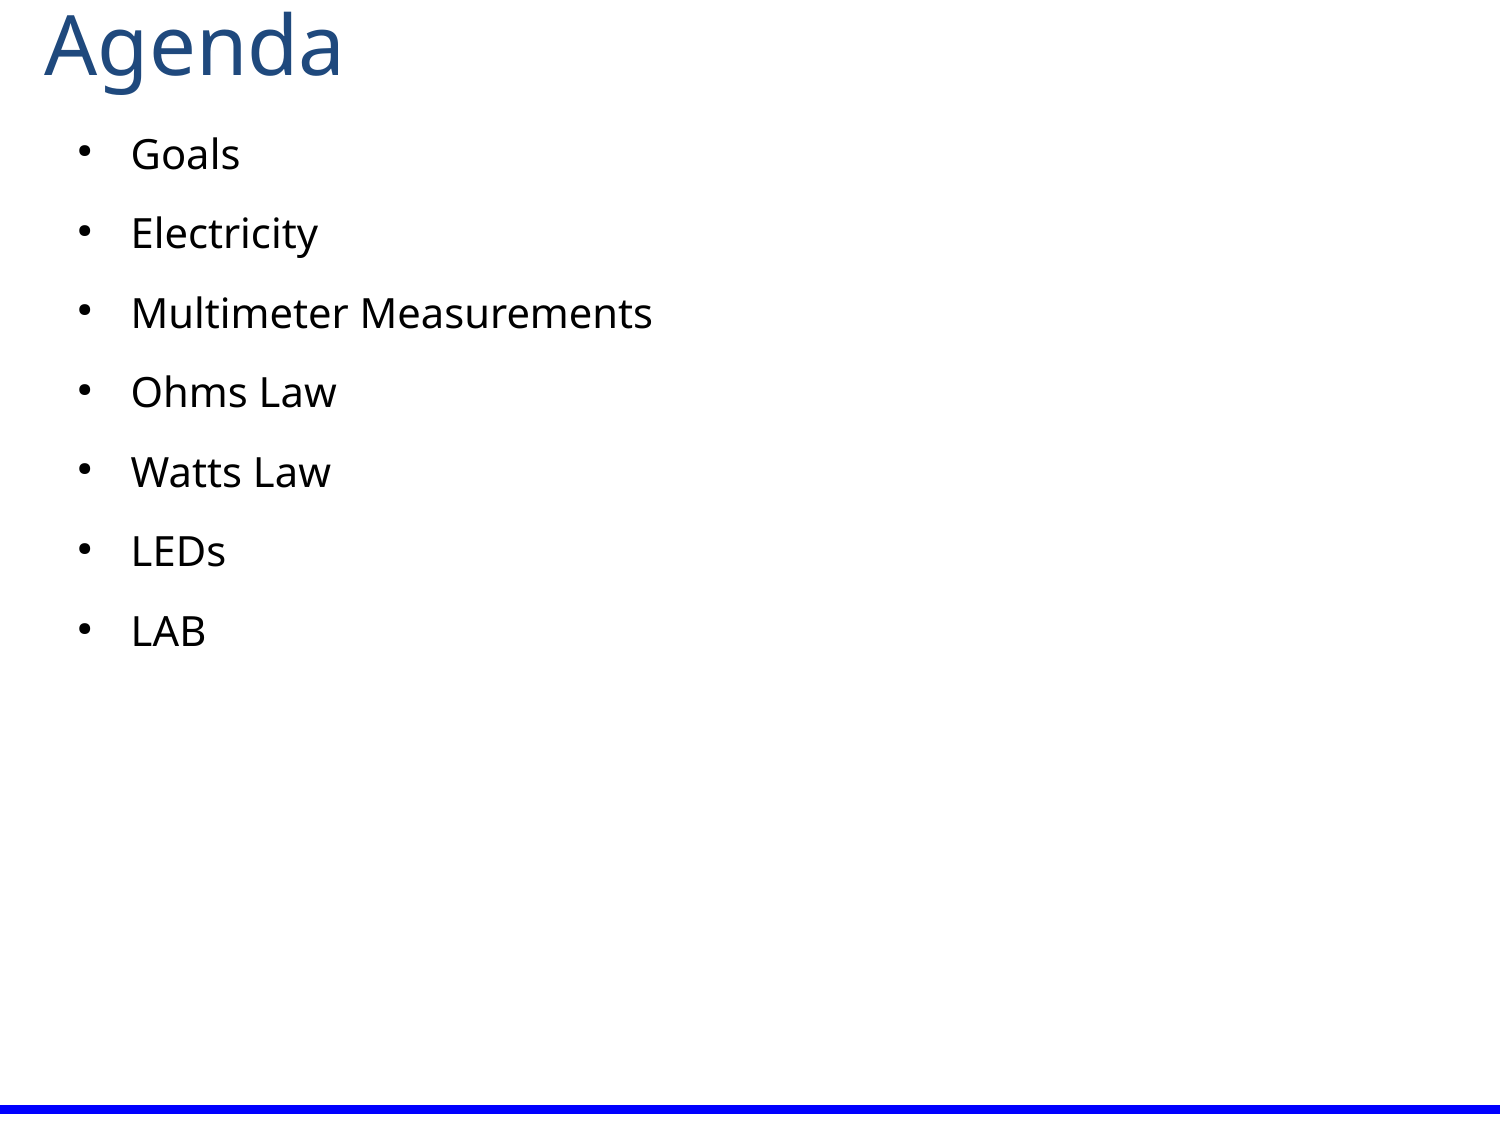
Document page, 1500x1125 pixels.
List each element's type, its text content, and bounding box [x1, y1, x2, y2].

list Goals Electricity Multimeter Measurements Ohms Law Watts Law LEDs LAB [45, 120, 1426, 1065]
title Agenda [30, 0, 1455, 180]
